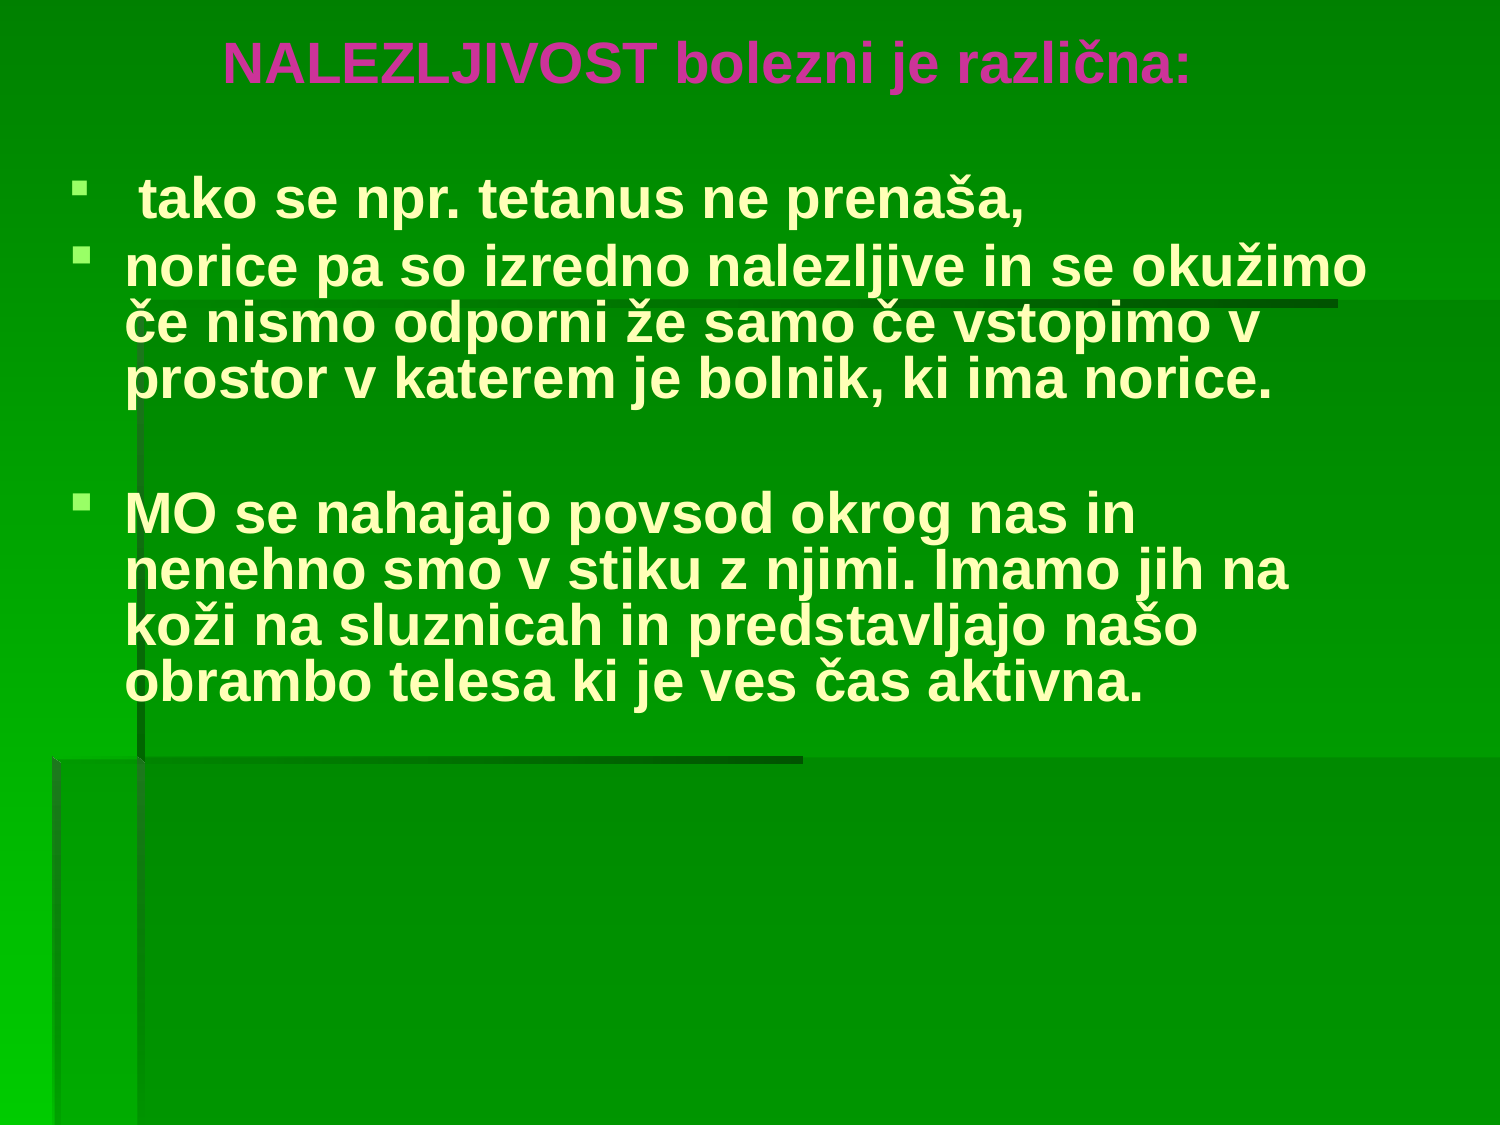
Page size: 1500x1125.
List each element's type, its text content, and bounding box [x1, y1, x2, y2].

list NALEZLJIVOST bolezni je različna: tako se npr. tetanus ne prenaša, norice pa so izredno nalezljive in se okužimo če nismo odporni že samo če vstopimo v prostor v katerem je bolnik, ki ima norice. MO se nahajajo povsod okrog nas in nenehno smo v stiku z njimi. Imamo jih na koži na sluznicah in predstavljajo našo obrambo telesa ki je ves čas aktivna. [53, 31, 1403, 1012]
